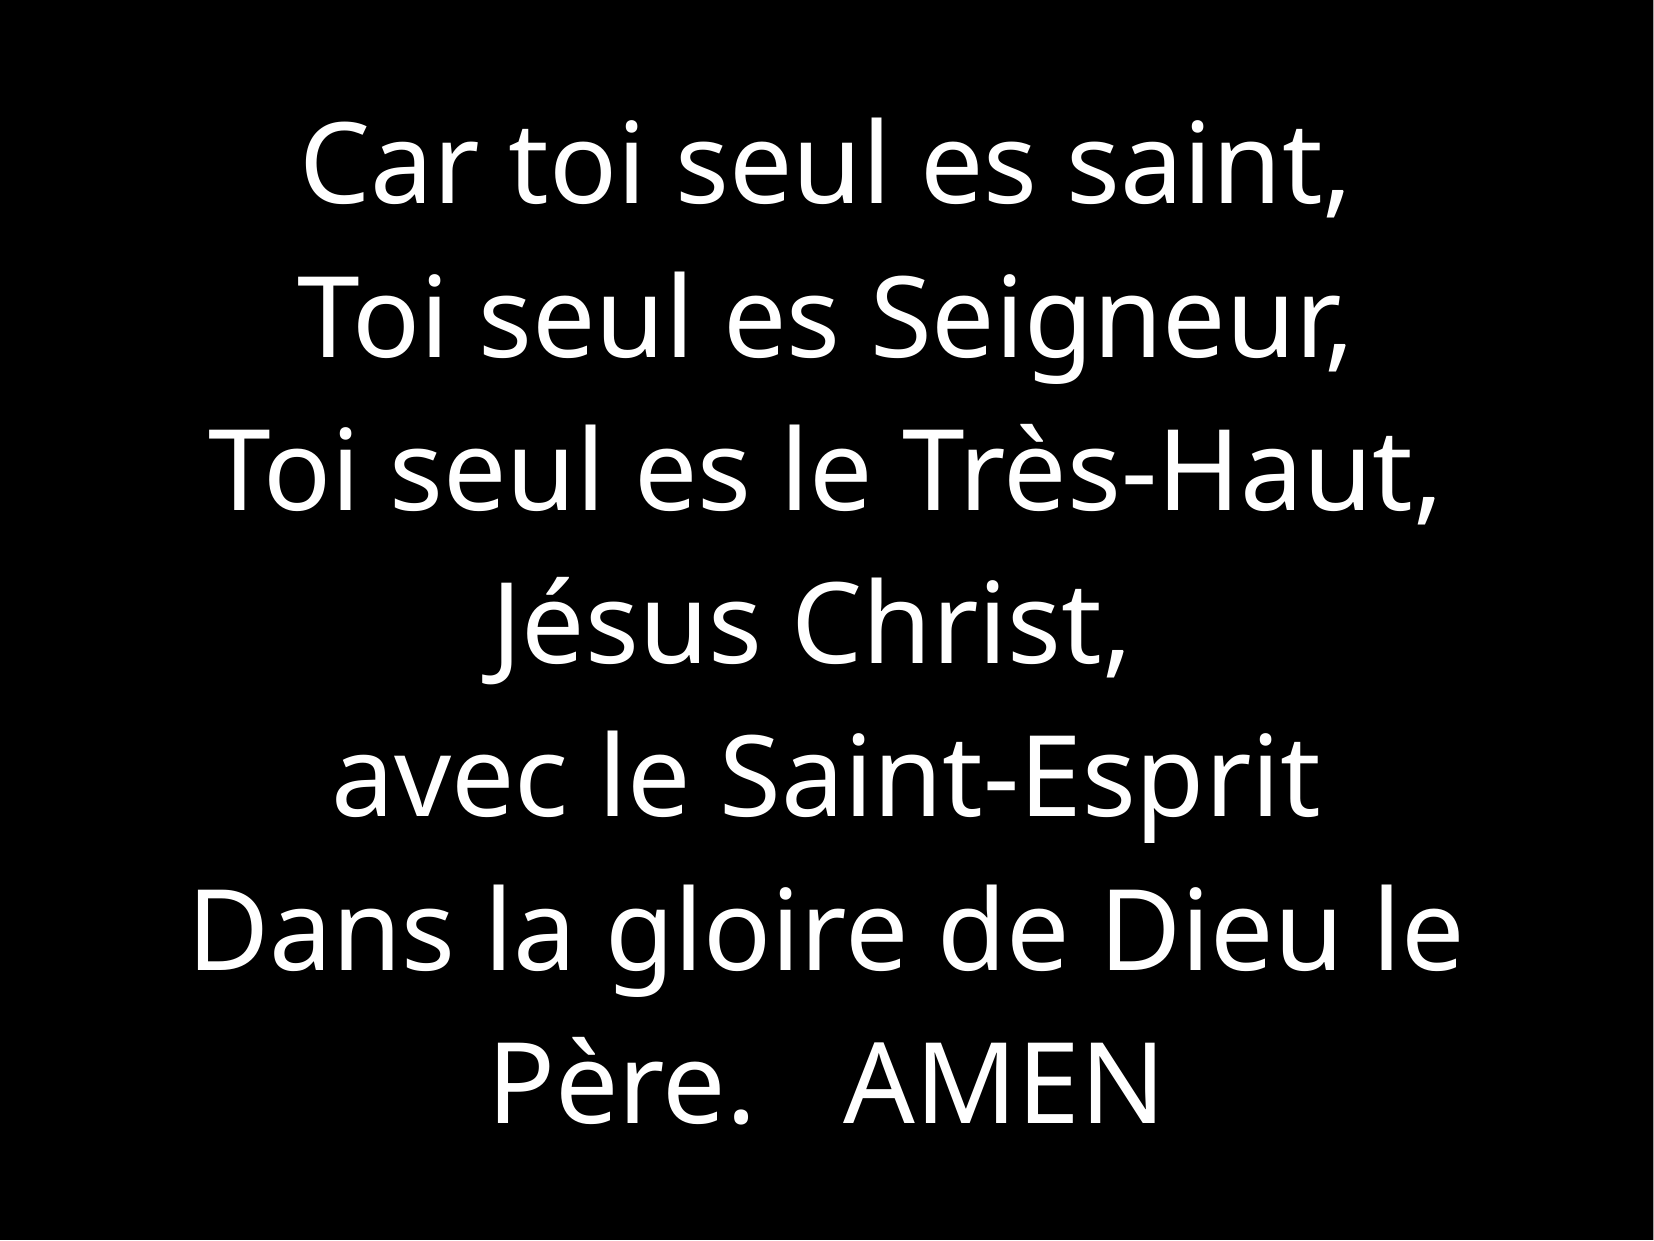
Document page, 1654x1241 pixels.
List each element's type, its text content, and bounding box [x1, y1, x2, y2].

subtitle Car toi seul es saint, Toi seul es Seigneur, Toi seul es le Très-Haut, Jésus Christ, avec le Saint-Esprit Dans la gloire de Dieu le Père. AMEN [82, 59, 1571, 1182]
